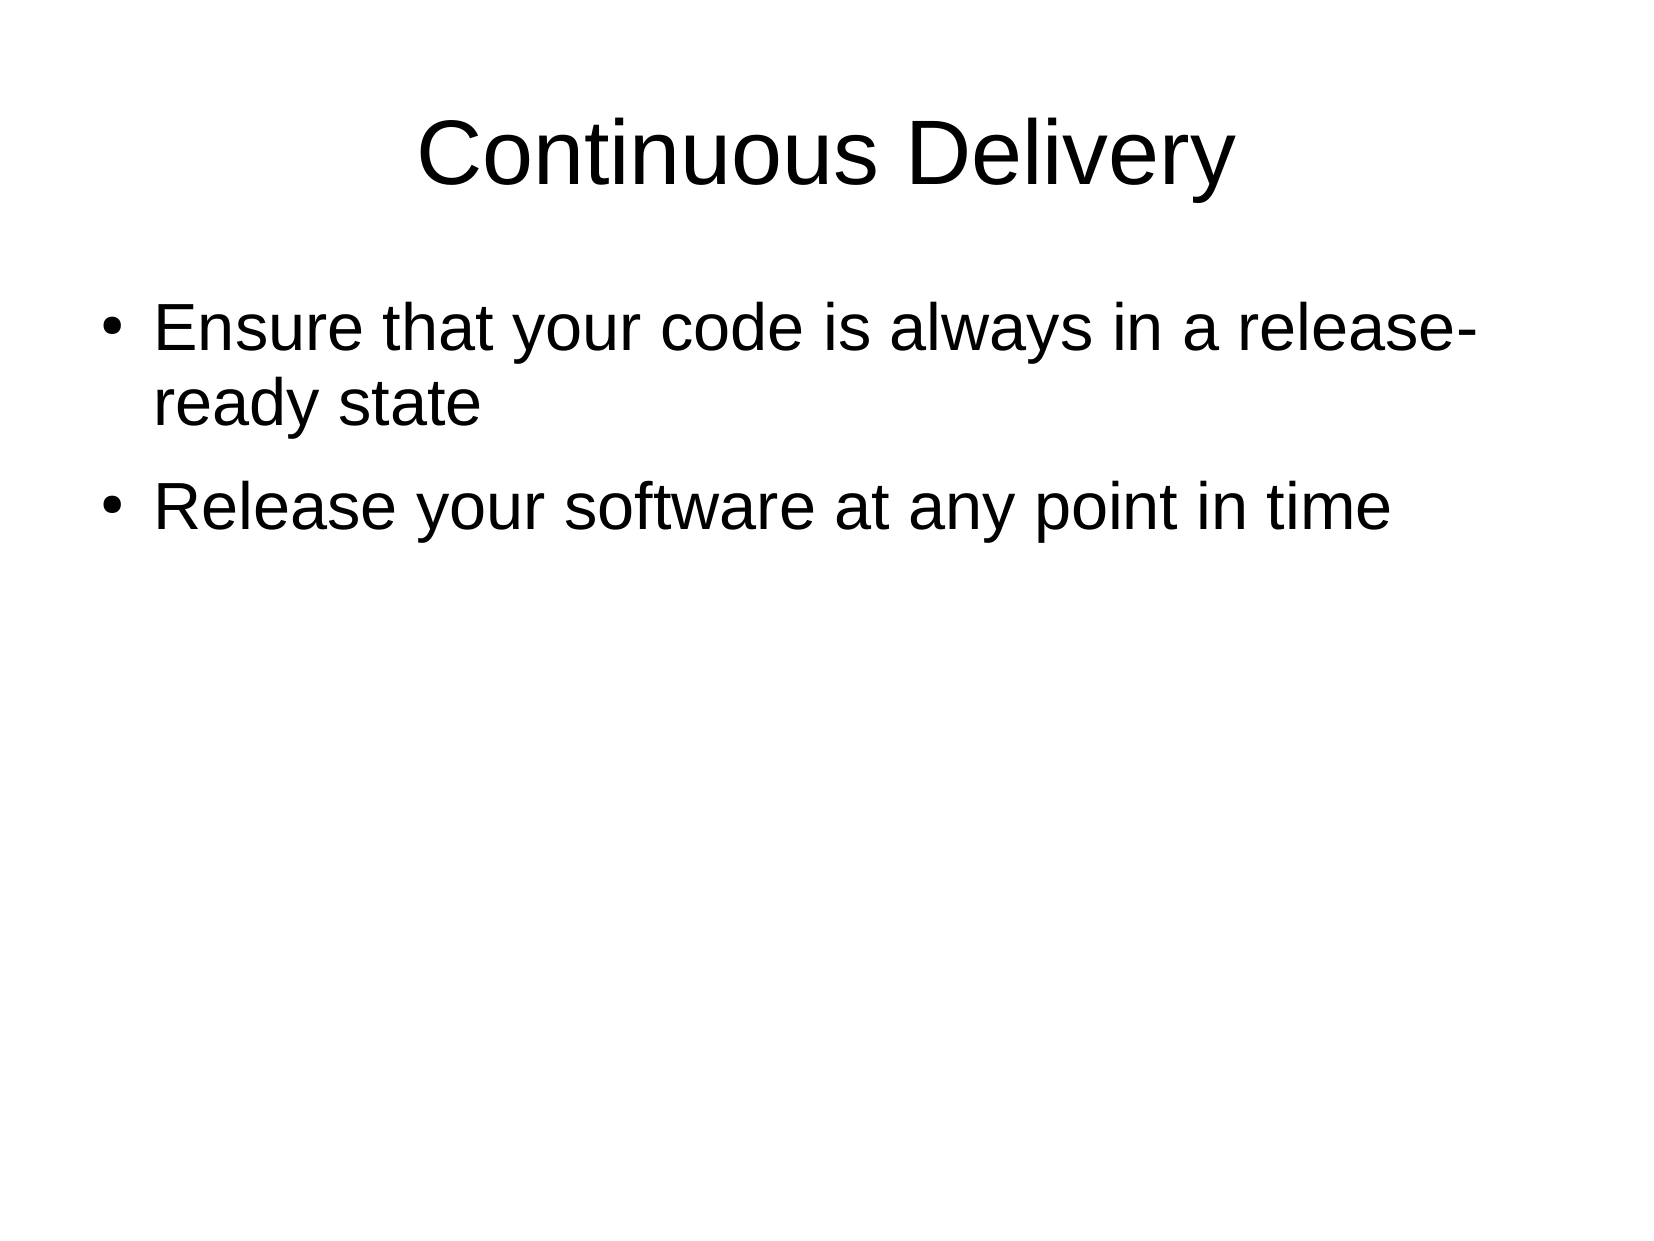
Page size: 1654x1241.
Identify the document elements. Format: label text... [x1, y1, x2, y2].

list Ensure that your code is always in a release-ready state Release your software at any point in time [82, 290, 1571, 1109]
title Continuous Delivery [82, 49, 1571, 257]
